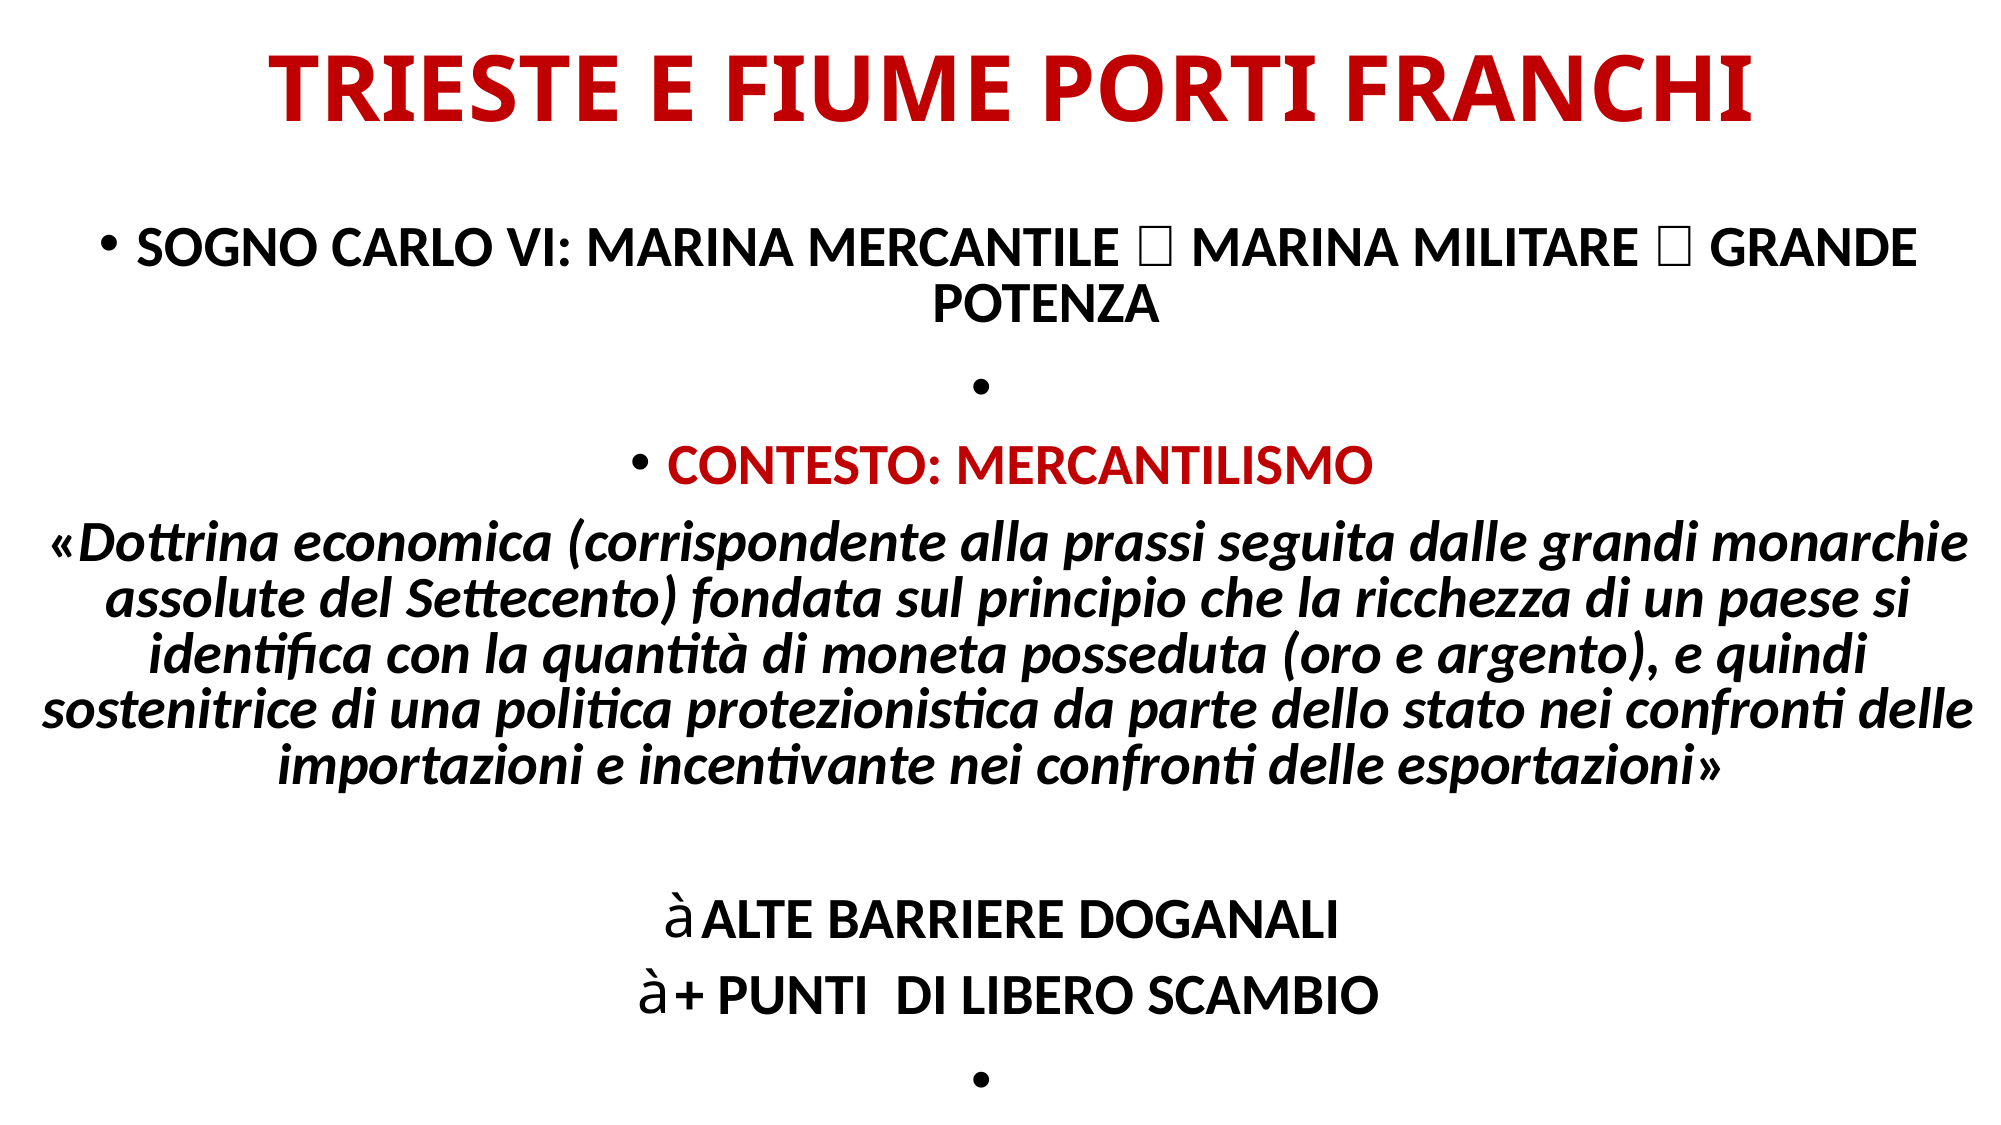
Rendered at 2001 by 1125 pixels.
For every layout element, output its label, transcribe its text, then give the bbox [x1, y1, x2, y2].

title TRIESTE E FIUME PORTI FRANCHI [137, 34, 1863, 149]
list SOGNO CARLO VI: MARINA MERCANTILE  MARINA MILITARE  GRANDE POTENZA CONTESTO: MERCANTILISMO «Dottrina economica (corrispondente alla prassi seguita dalle grandi monarchie assolute del Settecento) fondata sul principio che la ricchezza di un paese si identifica con la quantità di moneta posseduta (oro e argento), e quindi sostenitrice di una politica protezionistica da parte dello stato nei confronti delle importazioni e incentivante nei confronti delle esportazioni» ALTE BARRIERE DOGANALI + PUNTI DI LIBERO SCAMBIO [27, 214, 1991, 1113]
